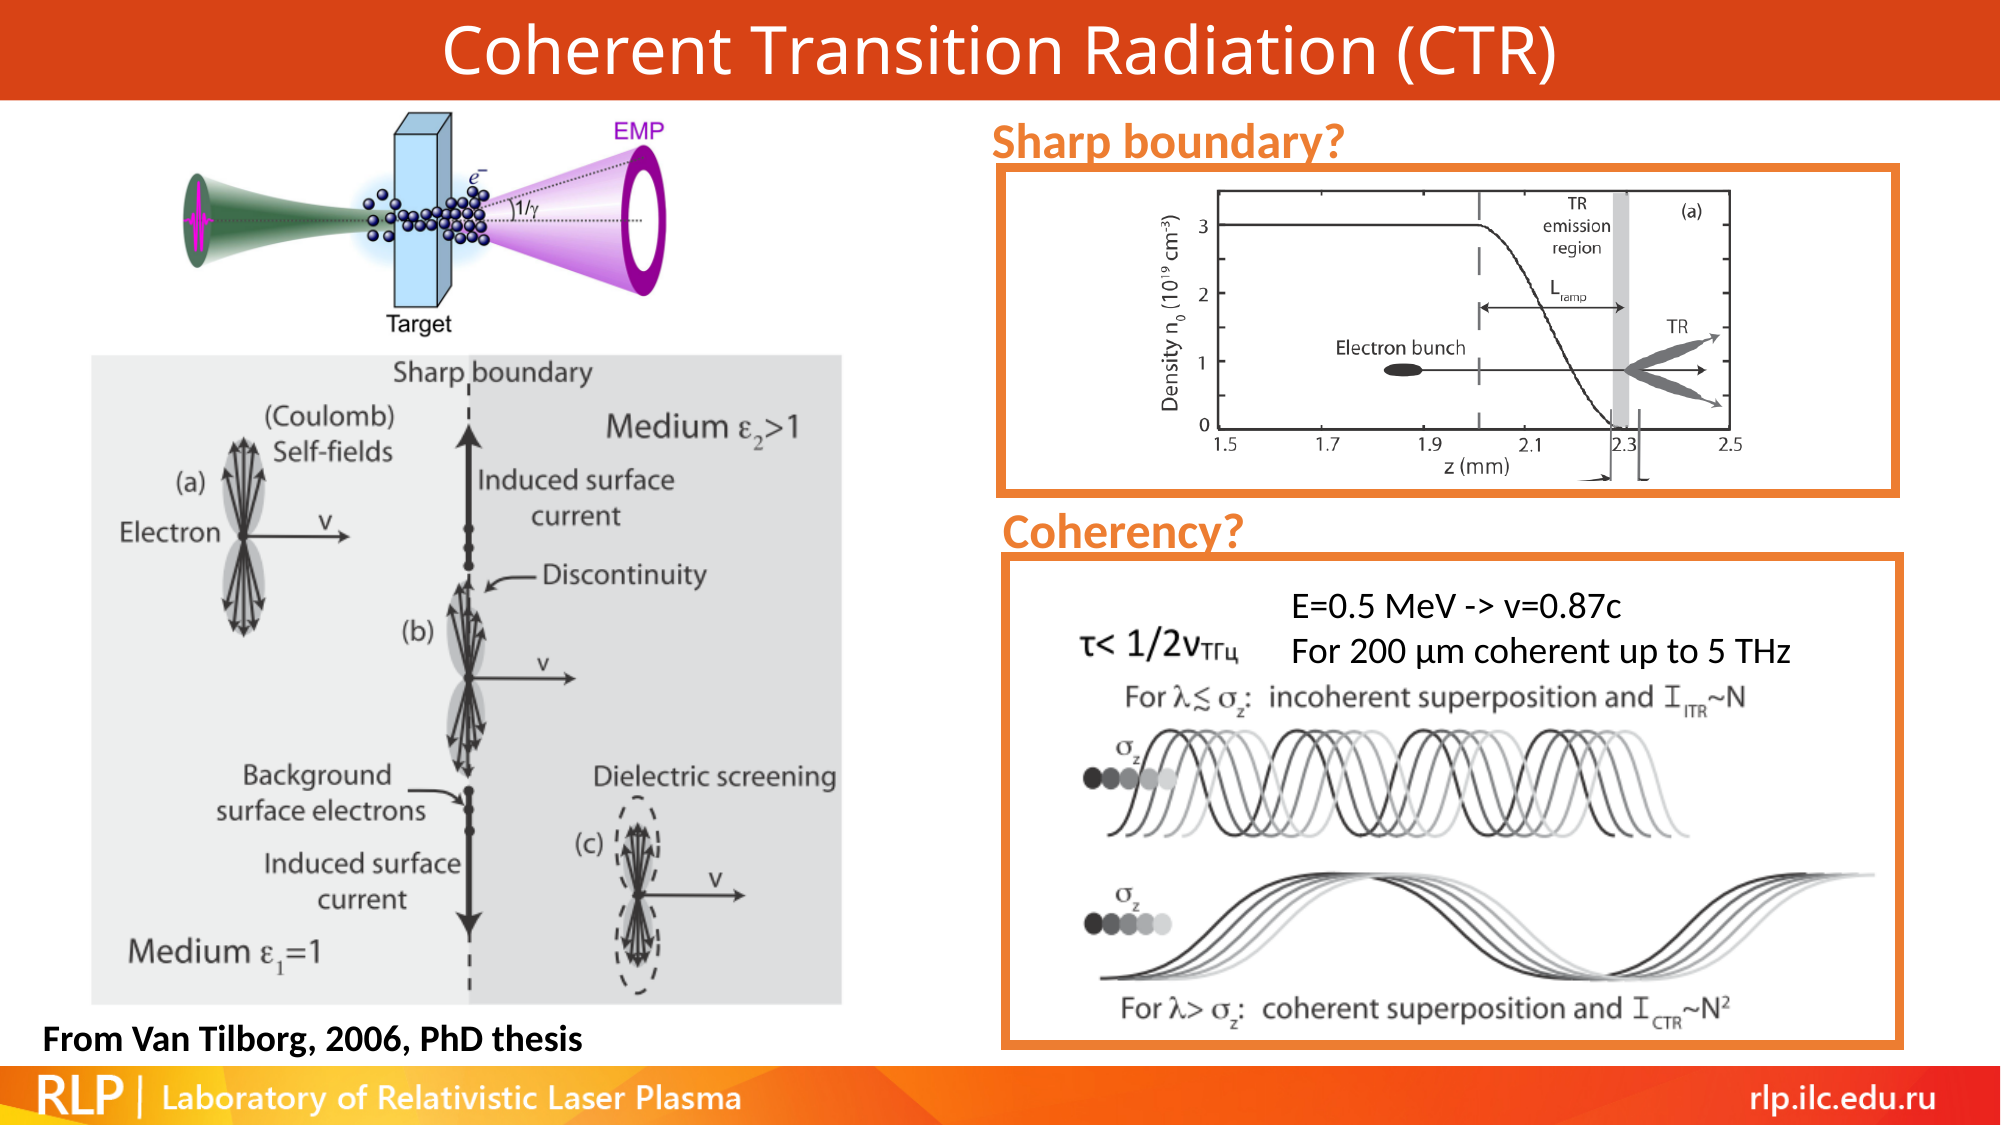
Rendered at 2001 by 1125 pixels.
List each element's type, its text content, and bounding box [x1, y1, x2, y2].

picture [53, 101, 882, 1017]
picture [1074, 615, 1240, 673]
text_box Coherency? [987, 491, 1264, 568]
text_box E=0.5 MeV -> v=0.87c For 200 μm coherent up to 5 THz [1276, 573, 1895, 680]
picture [1143, 172, 1747, 482]
picture [1074, 674, 1895, 1040]
picture [0, 1066, 2000, 1125]
text_box Coherent Transition Radiation (CTR) [0, 0, 2000, 101]
text_box From Van Tilborg, 2006, PhD thesis [27, 1006, 623, 1067]
text_box Sharp boundary? [976, 101, 1366, 178]
